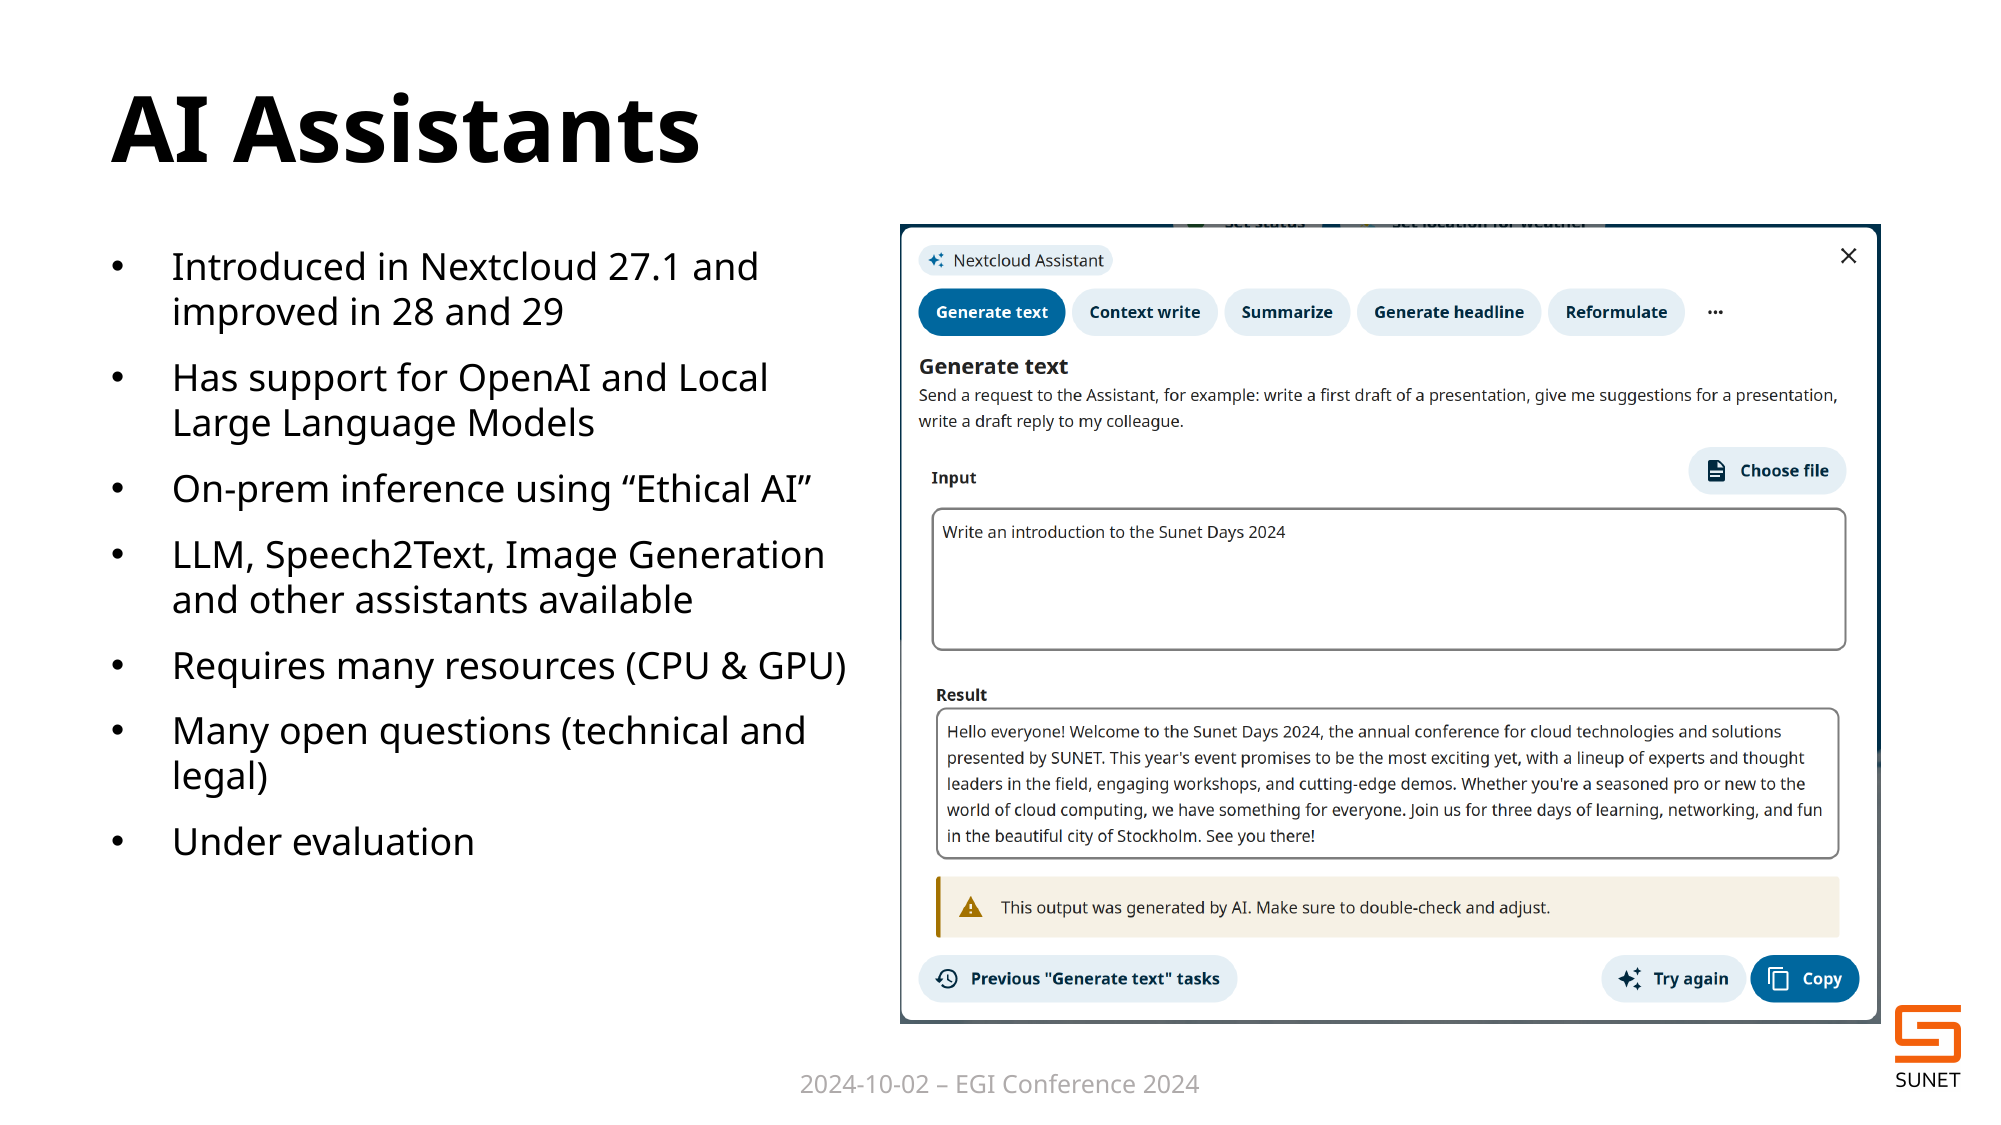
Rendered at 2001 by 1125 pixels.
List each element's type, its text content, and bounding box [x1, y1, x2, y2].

picture [900, 224, 1881, 1024]
text_box Introduced in Nextcloud 27.1 and improved in 28 and 29 Has support for OpenAI and Local Large Language Models On-prem inference using “Ethical AI” LLM, Speech2Text, Image Generation and other assistants available Requires many resources (CPU & GPU) Many open questions (technical and legal) Under evaluation [96, 235, 863, 1013]
text_box 2024-10-02 – EGI Conference 2024 [500, 1061, 1500, 1106]
text_box AI Assistants [96, 24, 1909, 242]
picture [1895, 1005, 1961, 1092]
